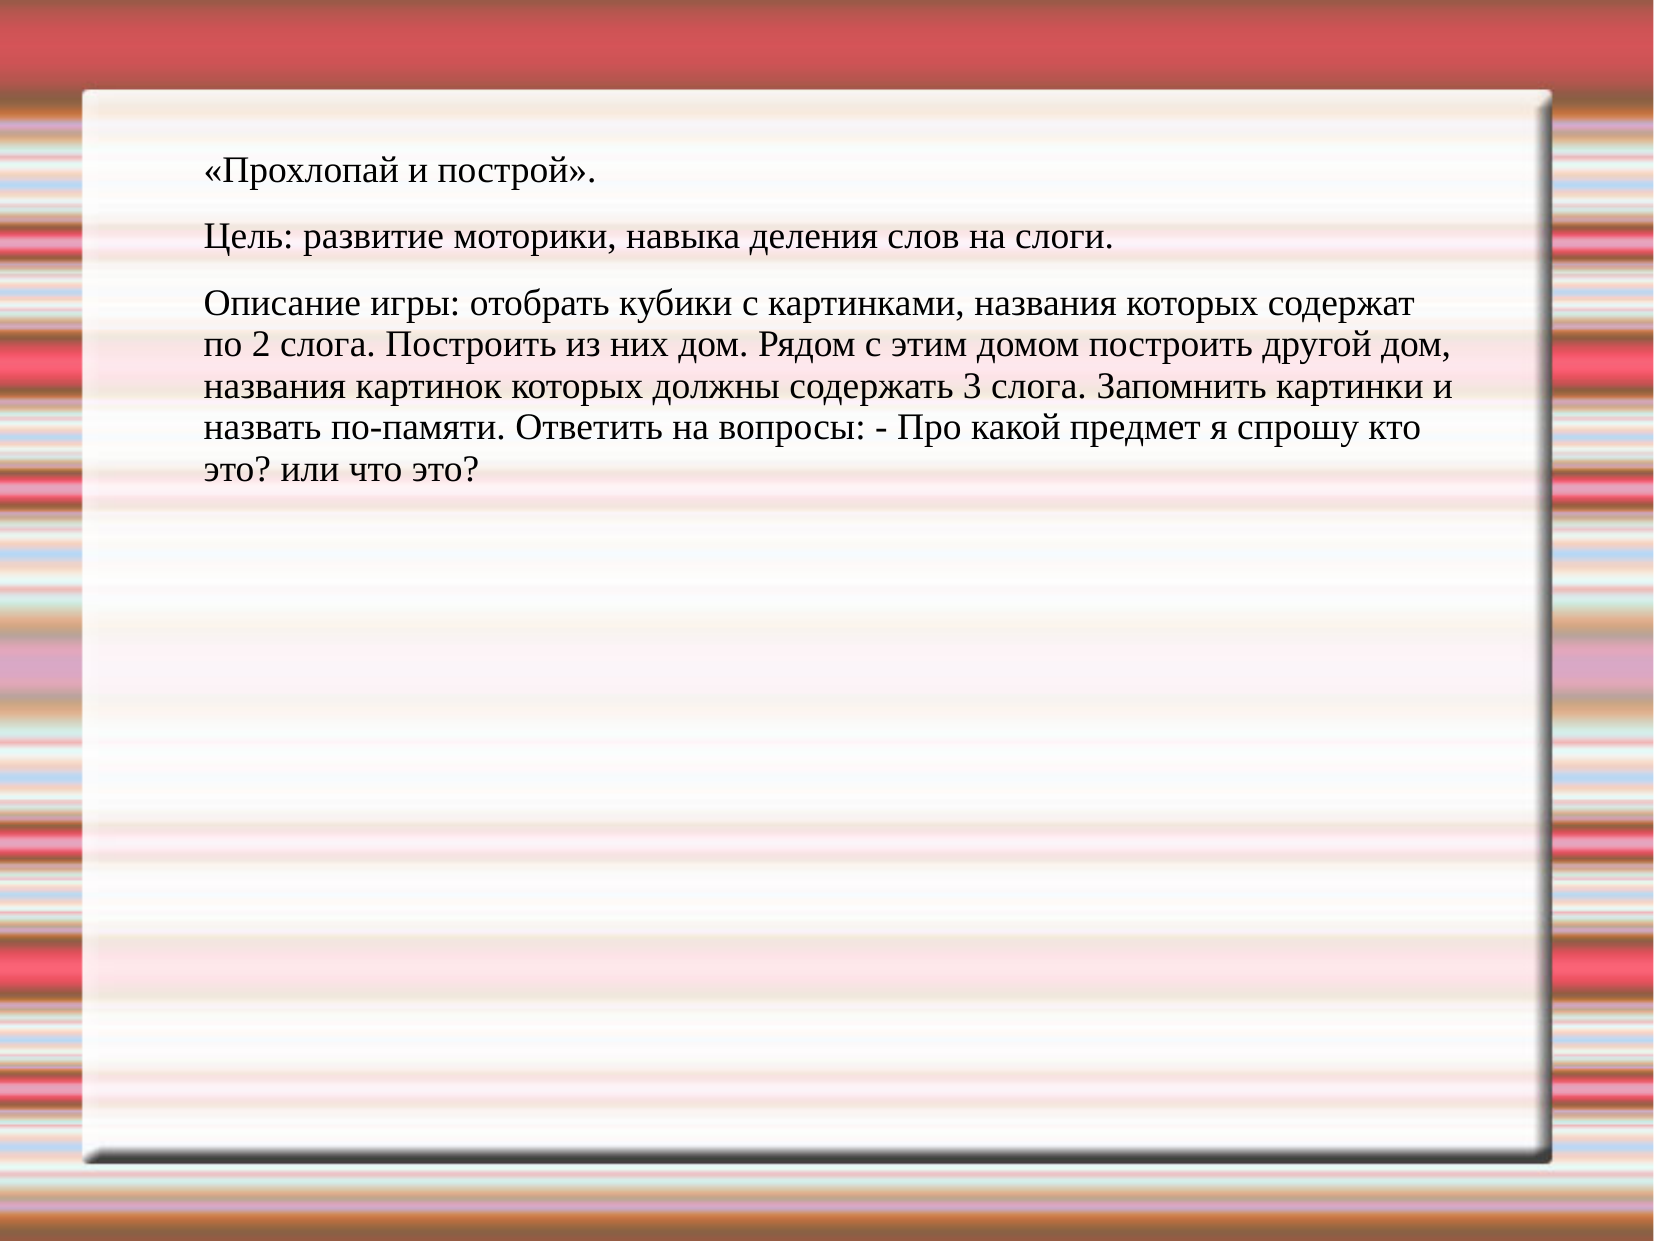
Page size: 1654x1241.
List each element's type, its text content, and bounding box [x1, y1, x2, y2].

text_box «Прохлопай и построй». Цель: развитие моторики, навыка деления слов на слоги. Описание игры: отобрать кубики с картинками, названия которых содержат по 2 слога. Построить из них дом. Рядом с этим домом построить другой дом, названия картинок которых должны содержать 3 слога. Запомнить картинки и назвать по-памяти. Ответить на вопросы: - Про какой предмет я спрошу кто это? или что это? [188, 141, 1477, 552]
picture [0, 0, 1654, 1241]
